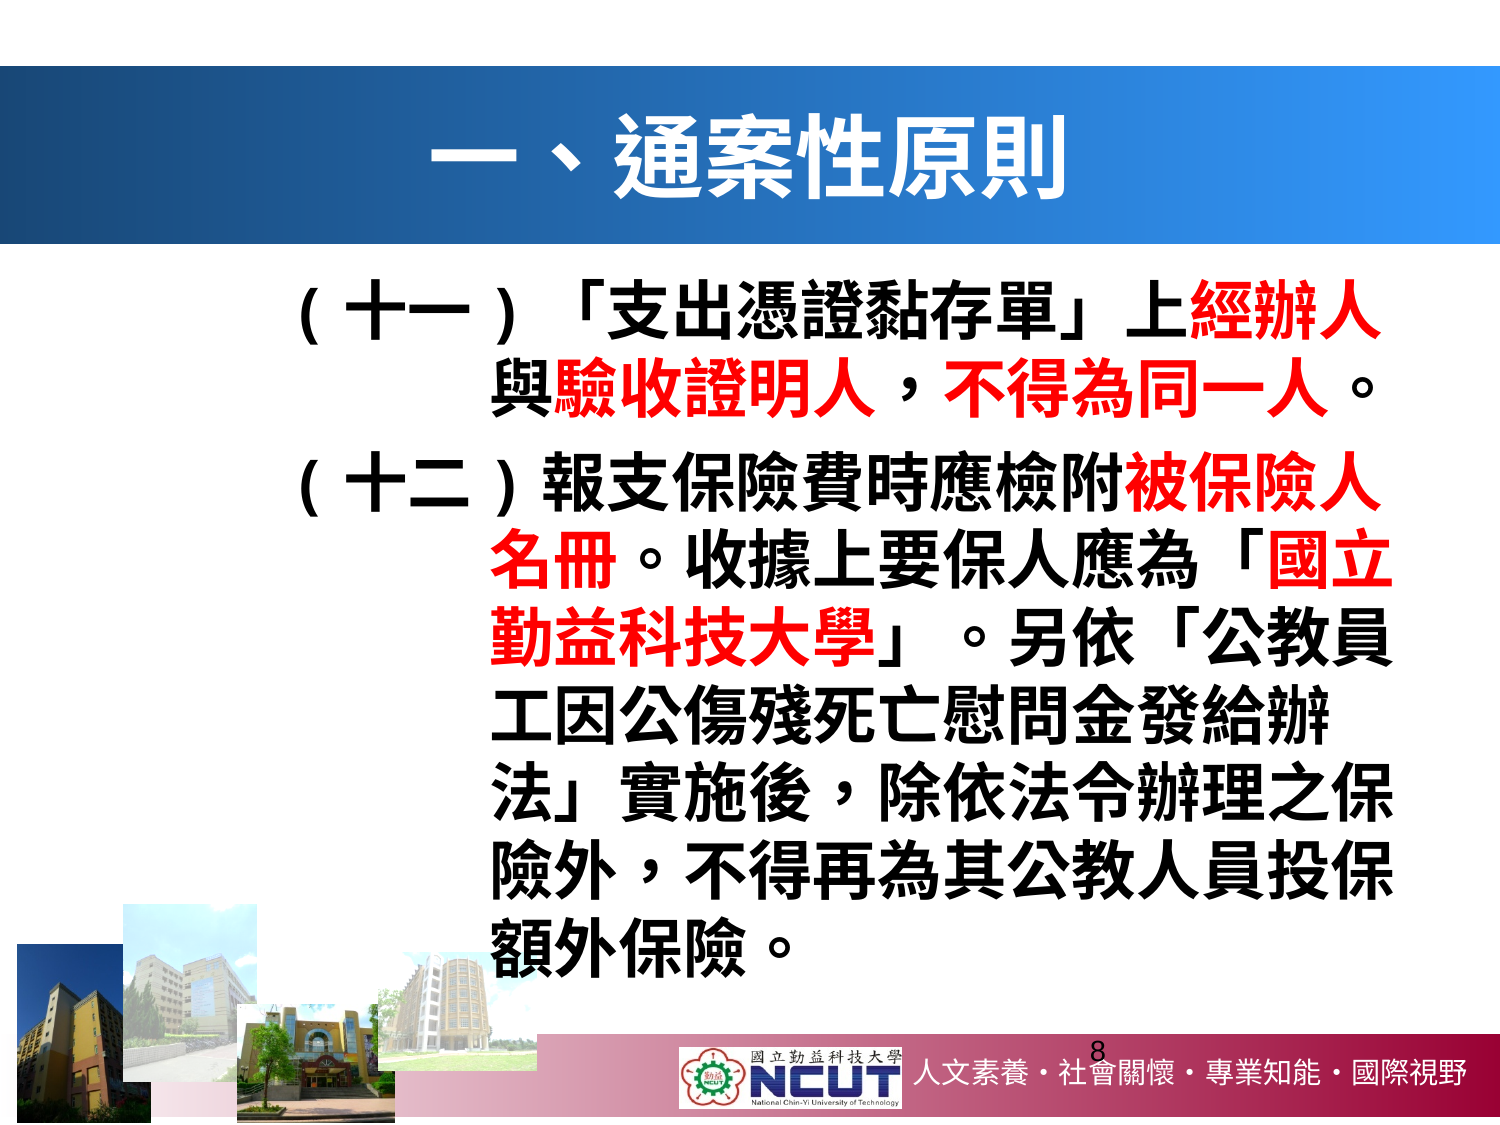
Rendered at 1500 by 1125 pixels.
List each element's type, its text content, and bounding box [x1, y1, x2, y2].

list (十一)「支出憑證黏存單」上經辦人與驗收證明人，不得為同一人。 (十二)報支保險費時應檢附被保險人名冊。收據上要保人應為「國立勤益科技大學」。另依「公教員工因公傷殘死亡慰問金發給辦法」實施後，除依法令辦理之保險外，不得再為其公教人員投保額外保險。 [75, 262, 1426, 1005]
title 一、通案性原則 [0, 66, 1500, 244]
text_box [1074, 1024, 1426, 1103]
